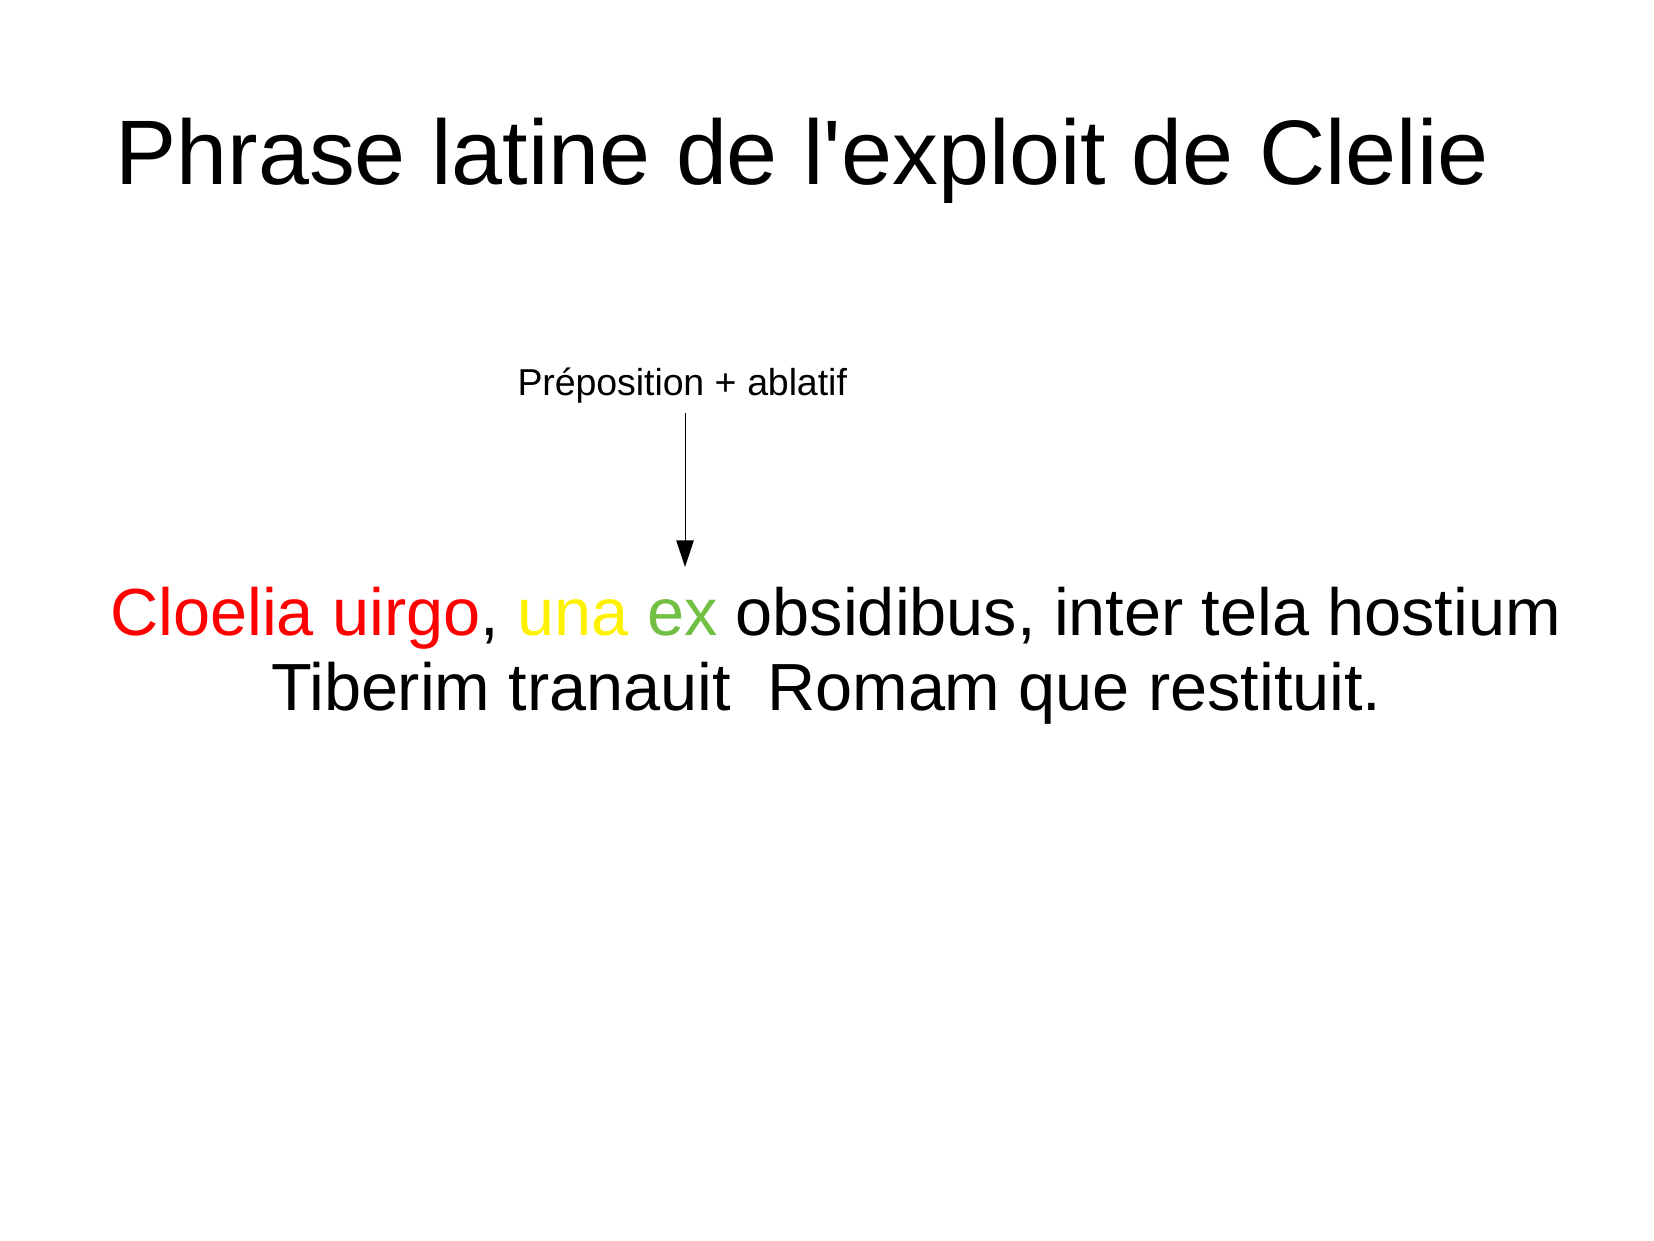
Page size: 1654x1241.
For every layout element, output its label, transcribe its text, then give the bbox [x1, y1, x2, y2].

text_box Préposition + ablatif [502, 354, 863, 412]
title Phrase latine de l'exploit de Clelie [59, 49, 1548, 257]
subtitle Cloelia uirgo, una ex obsidibus, inter tela hostium Tiberim tranauit Romam que restituit. [82, 290, 1571, 1010]
